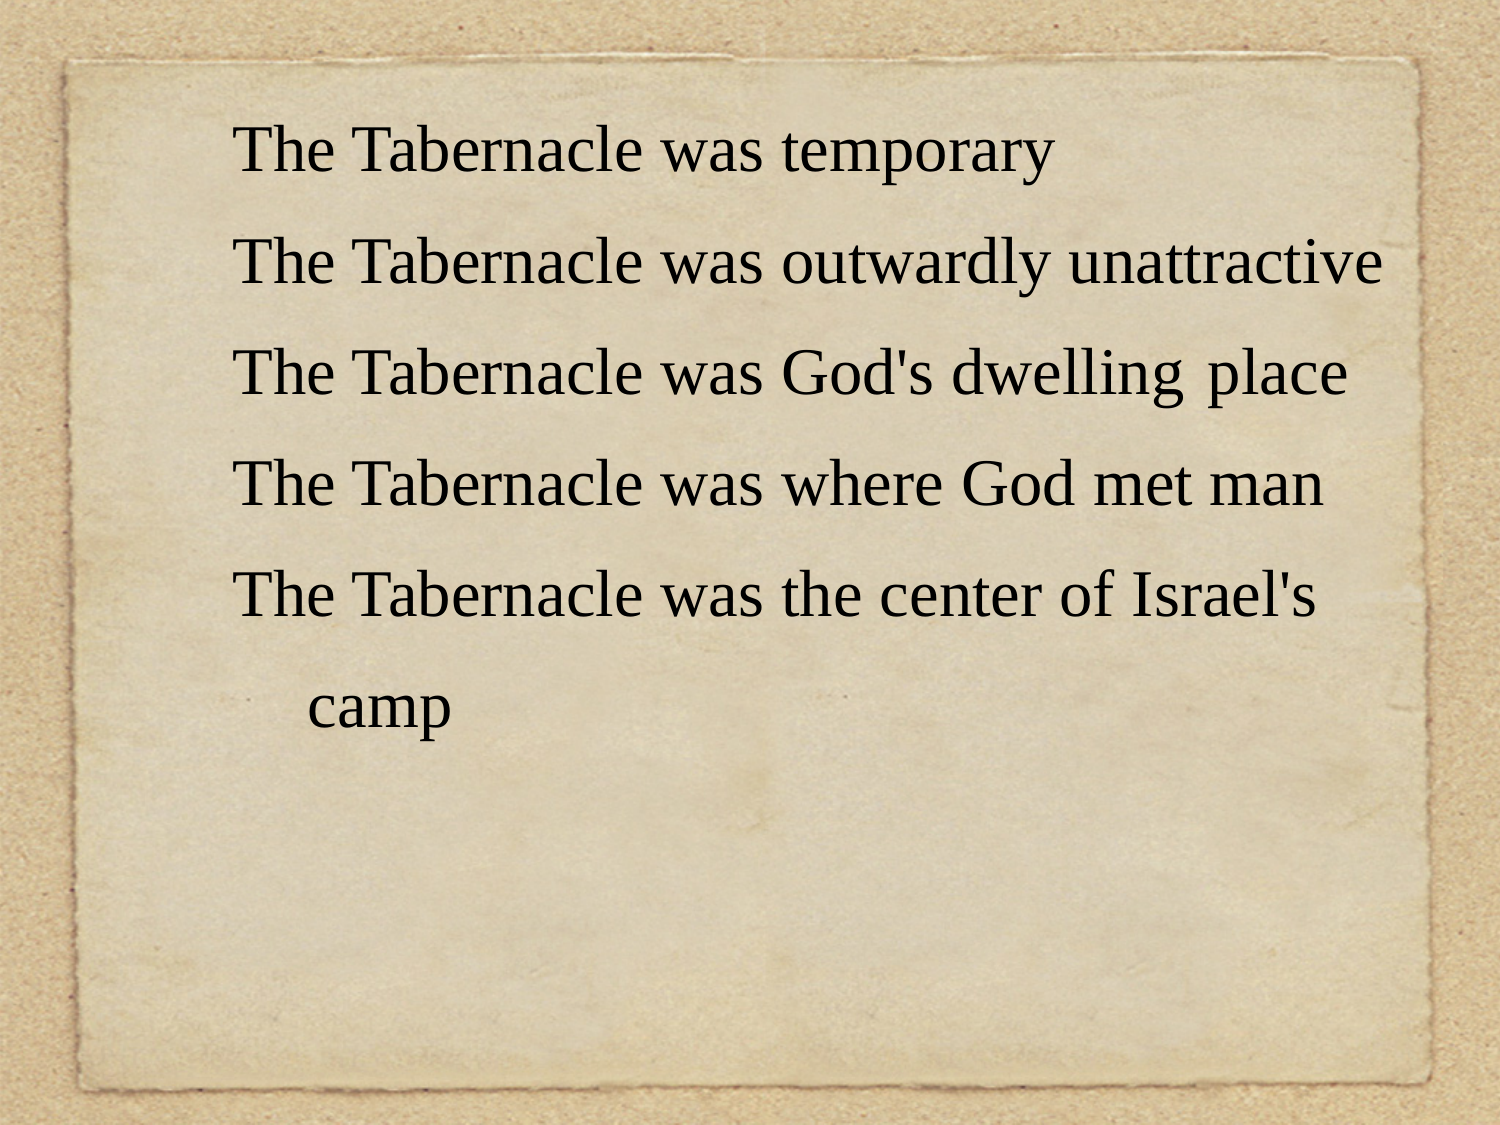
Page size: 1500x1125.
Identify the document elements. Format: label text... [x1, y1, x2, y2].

text_box The Tabernacle was temporary The Tabernacle was outwardly unattractive The Tabernacle was God's dwelling place The Tabernacle was where God met man The Tabernacle was the center of Israel's camp [68, 68, 1429, 1089]
picture [0, 0, 1500, 1125]
